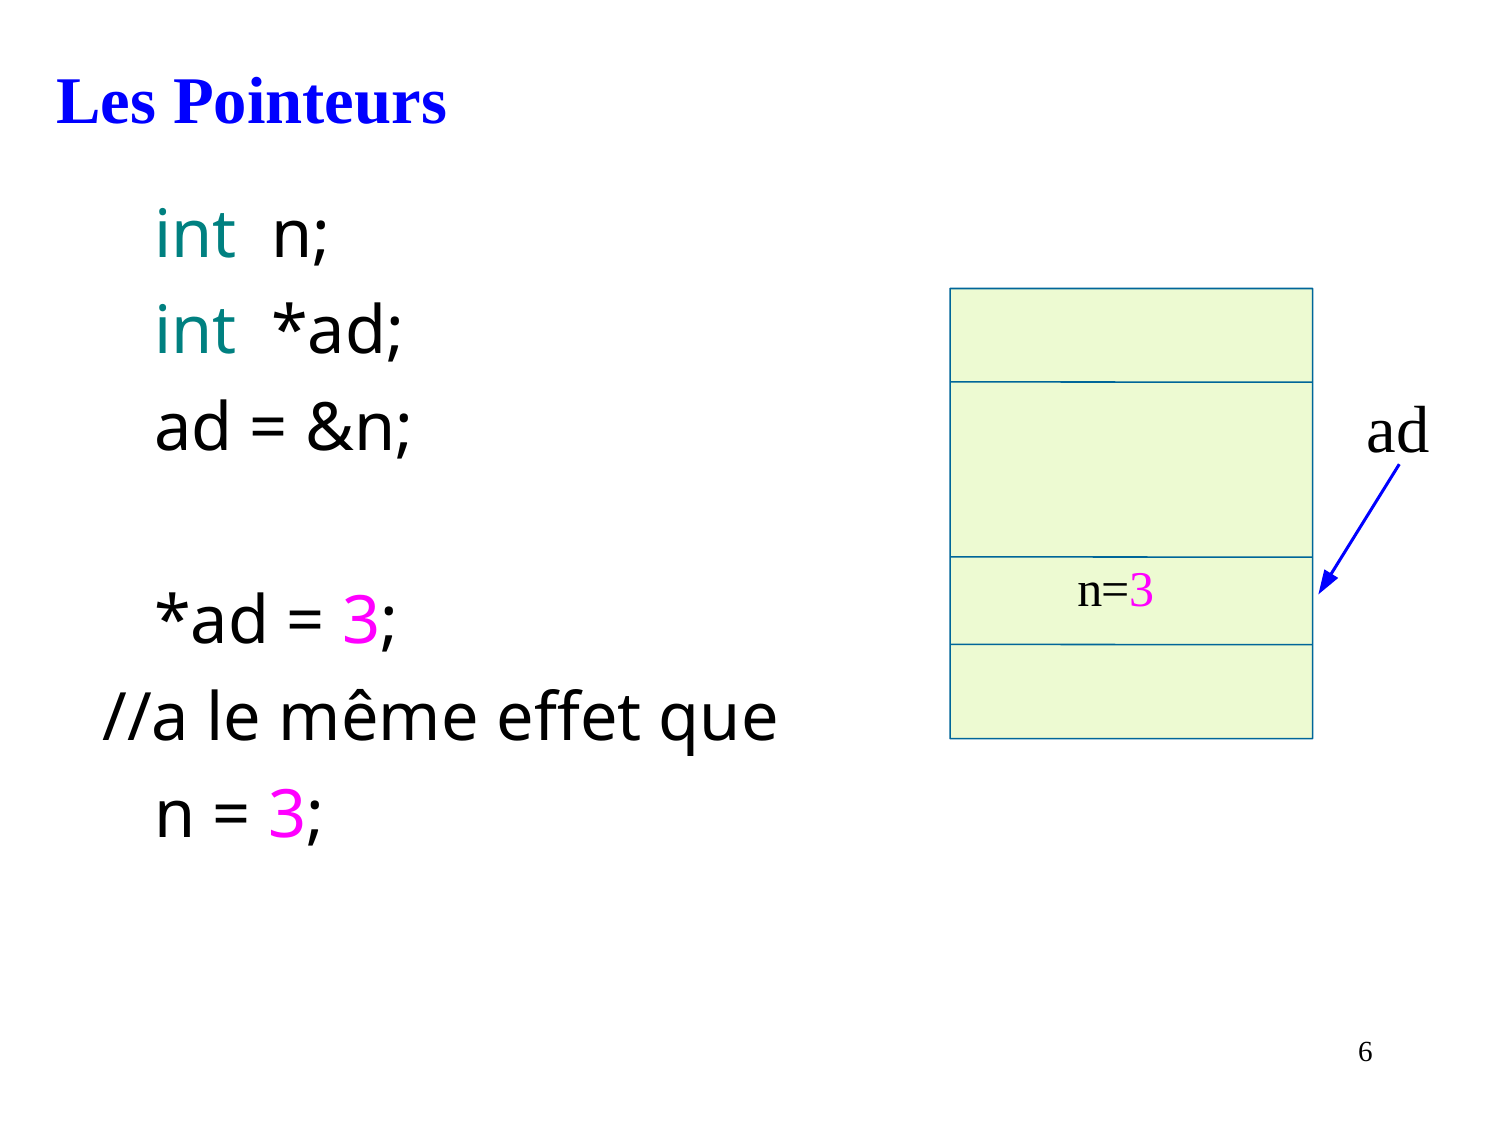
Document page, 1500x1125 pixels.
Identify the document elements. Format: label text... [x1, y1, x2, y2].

text_box =3 [1086, 548, 1175, 624]
text_box int n; int *ad; ad = &n; *ad = 3; //a le même effet que n = 3; [87, 183, 795, 859]
text_box n [1062, 548, 1086, 624]
text_box ad [1352, 378, 1445, 474]
text_box [950, 558, 1313, 643]
text_box Les Pointeurs [41, 49, 463, 145]
text_box [950, 288, 1313, 381]
text_box [950, 646, 1313, 739]
text_box [950, 383, 1313, 556]
